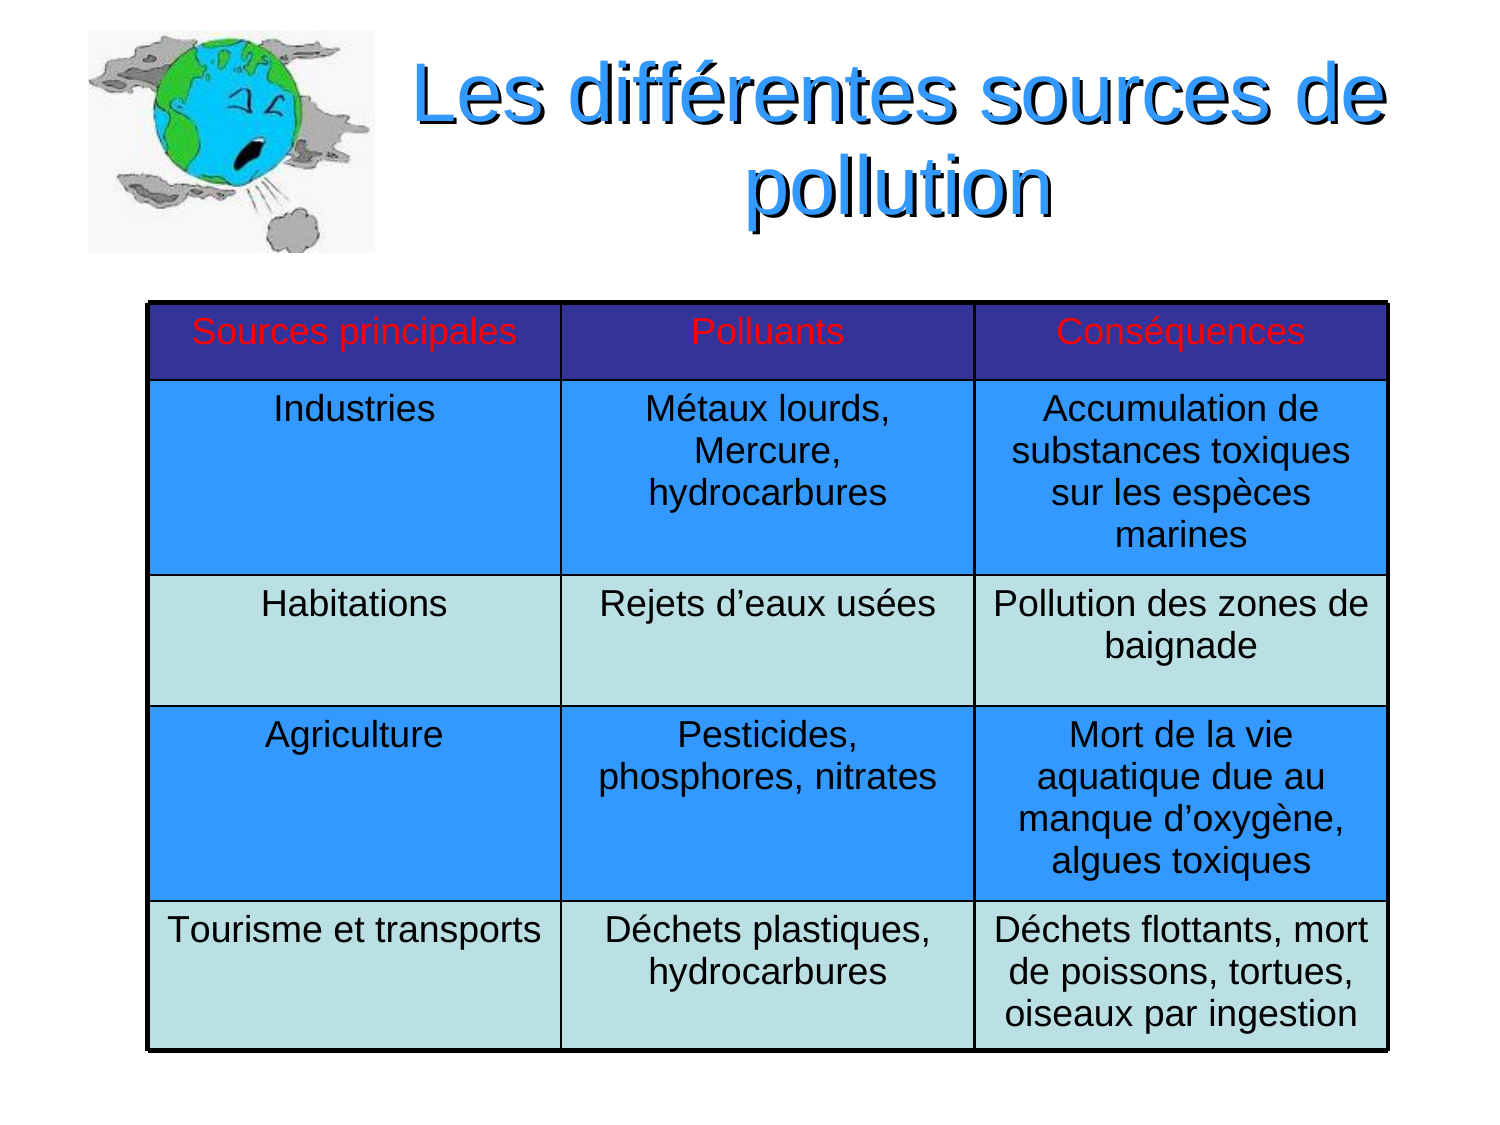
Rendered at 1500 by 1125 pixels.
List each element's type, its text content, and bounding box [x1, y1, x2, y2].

picture [88, 30, 375, 253]
text_box Déchets plastiques, hydrocarbures [562, 902, 973, 1048]
text_box Déchets flottants, mort de poissons, tortues, oiseaux par ingestion [976, 902, 1386, 1048]
text_box Industries [150, 381, 560, 574]
text_box Agriculture [150, 707, 560, 900]
text_box Pollution des zones de baignade [976, 576, 1386, 705]
text_box Tourisme et transports [150, 902, 560, 1048]
text_box Rejets d’eaux usées [562, 576, 973, 705]
title Les différentes sources de pollution [375, 31, 1425, 247]
text_box Accumulation de substances toxiques sur les espèces marines [976, 381, 1386, 574]
text_box Sources principales [150, 305, 560, 379]
text_box Pesticides, phosphores, nitrates [562, 707, 973, 900]
text_box Métaux lourds, Mercure, hydrocarbures [562, 381, 973, 574]
text_box Mort de la vie aquatique due au manque d’oxygène, algues toxiques [976, 707, 1386, 900]
text_box Polluants [562, 305, 973, 379]
text_box Conséquences [976, 305, 1386, 379]
text_box Habitations [150, 576, 560, 705]
